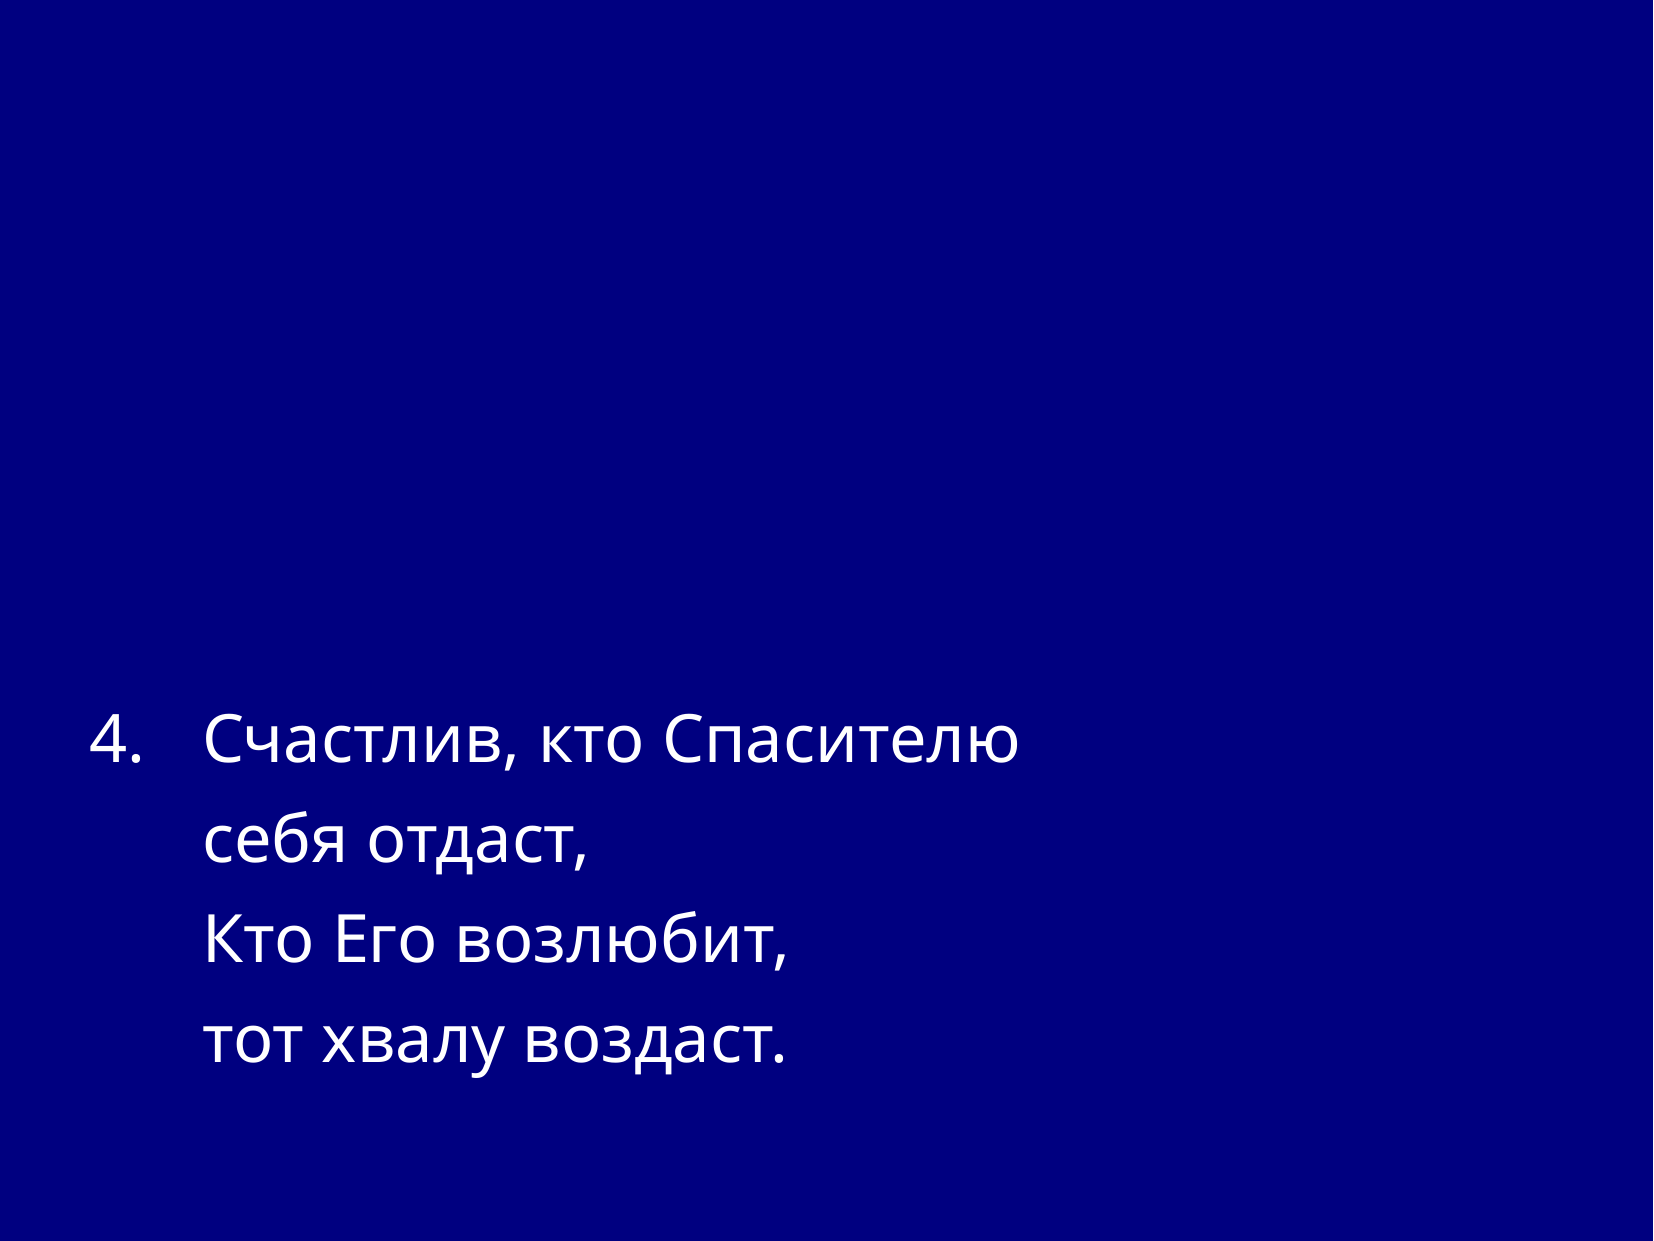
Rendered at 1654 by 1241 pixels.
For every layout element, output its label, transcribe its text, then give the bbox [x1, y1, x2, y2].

text_box 4. Счастлив, кто Спасителю себя отдаст, Кто Его возлюбит, тот хвалу воздаст. [75, 675, 1576, 1163]
